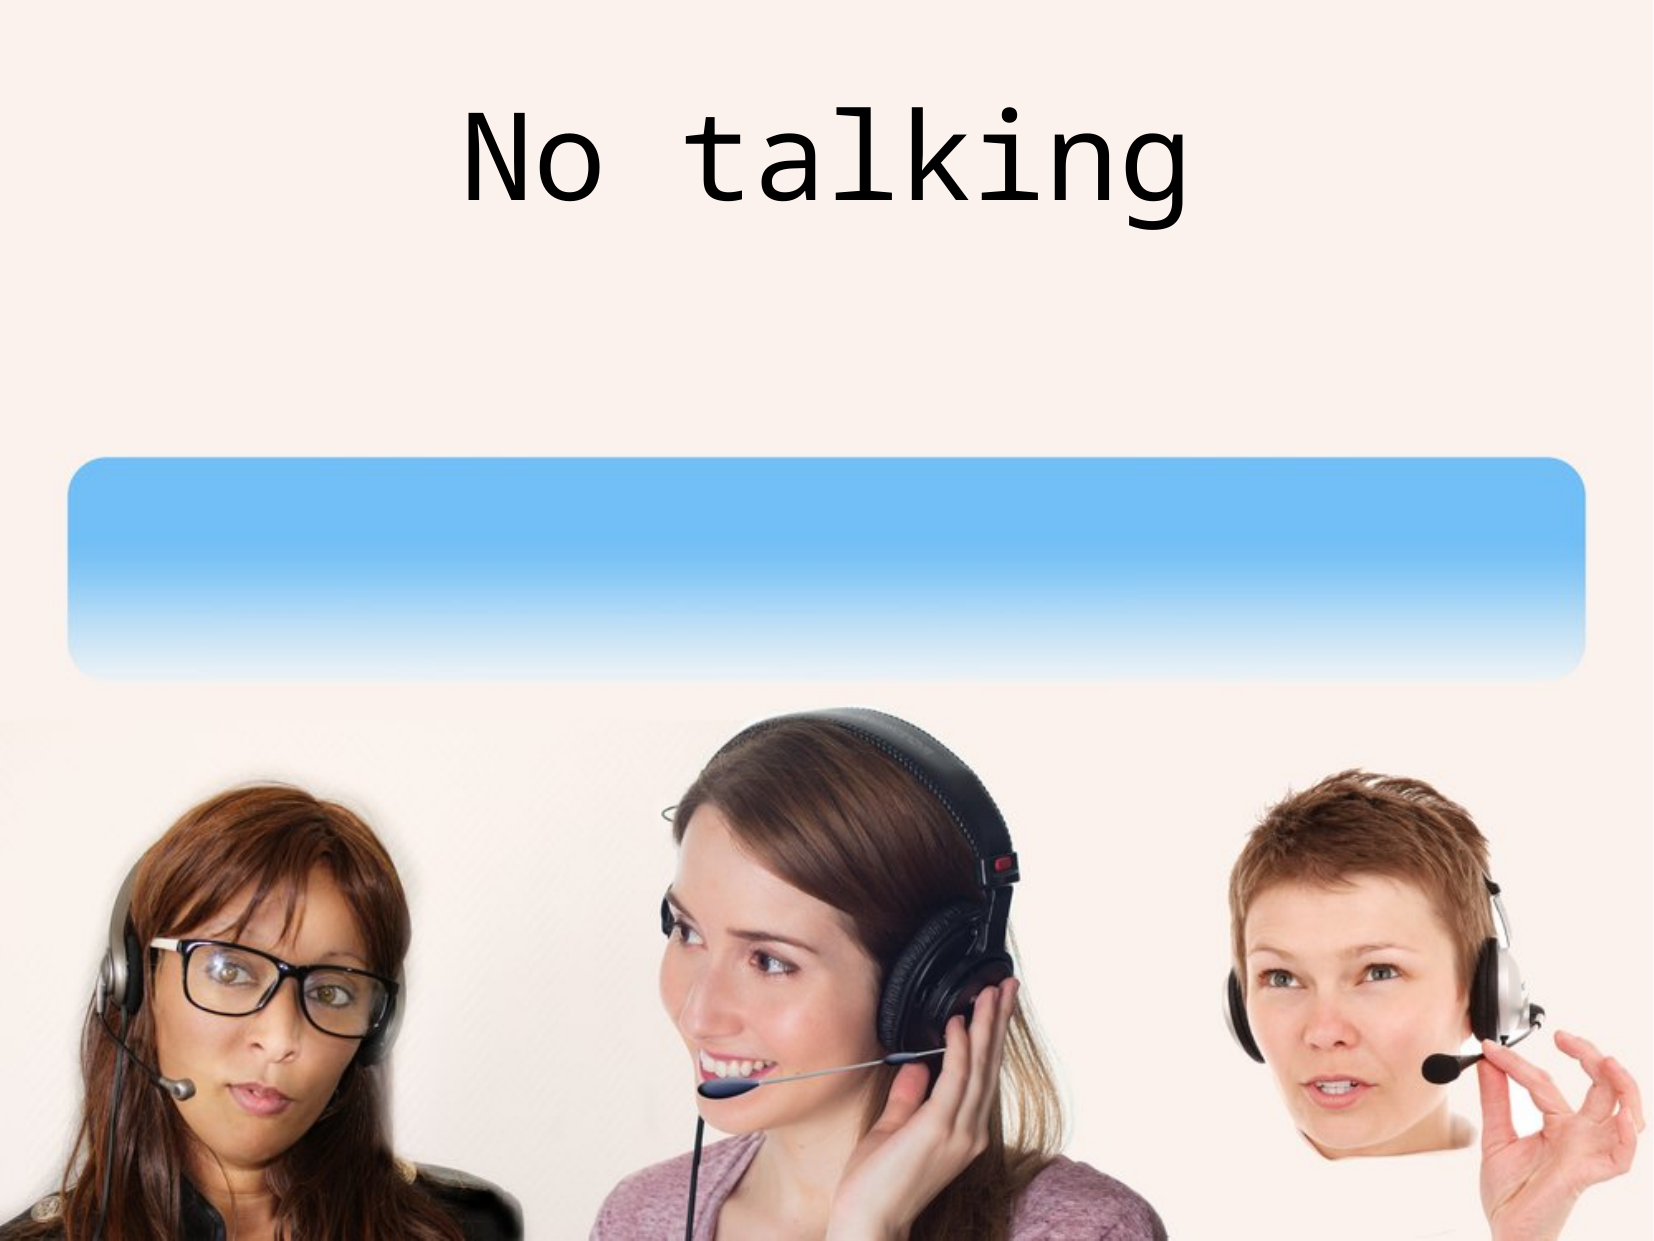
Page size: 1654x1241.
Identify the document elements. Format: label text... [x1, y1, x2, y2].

picture [0, 401, 1654, 1241]
title No talking [82, 49, 1571, 257]
